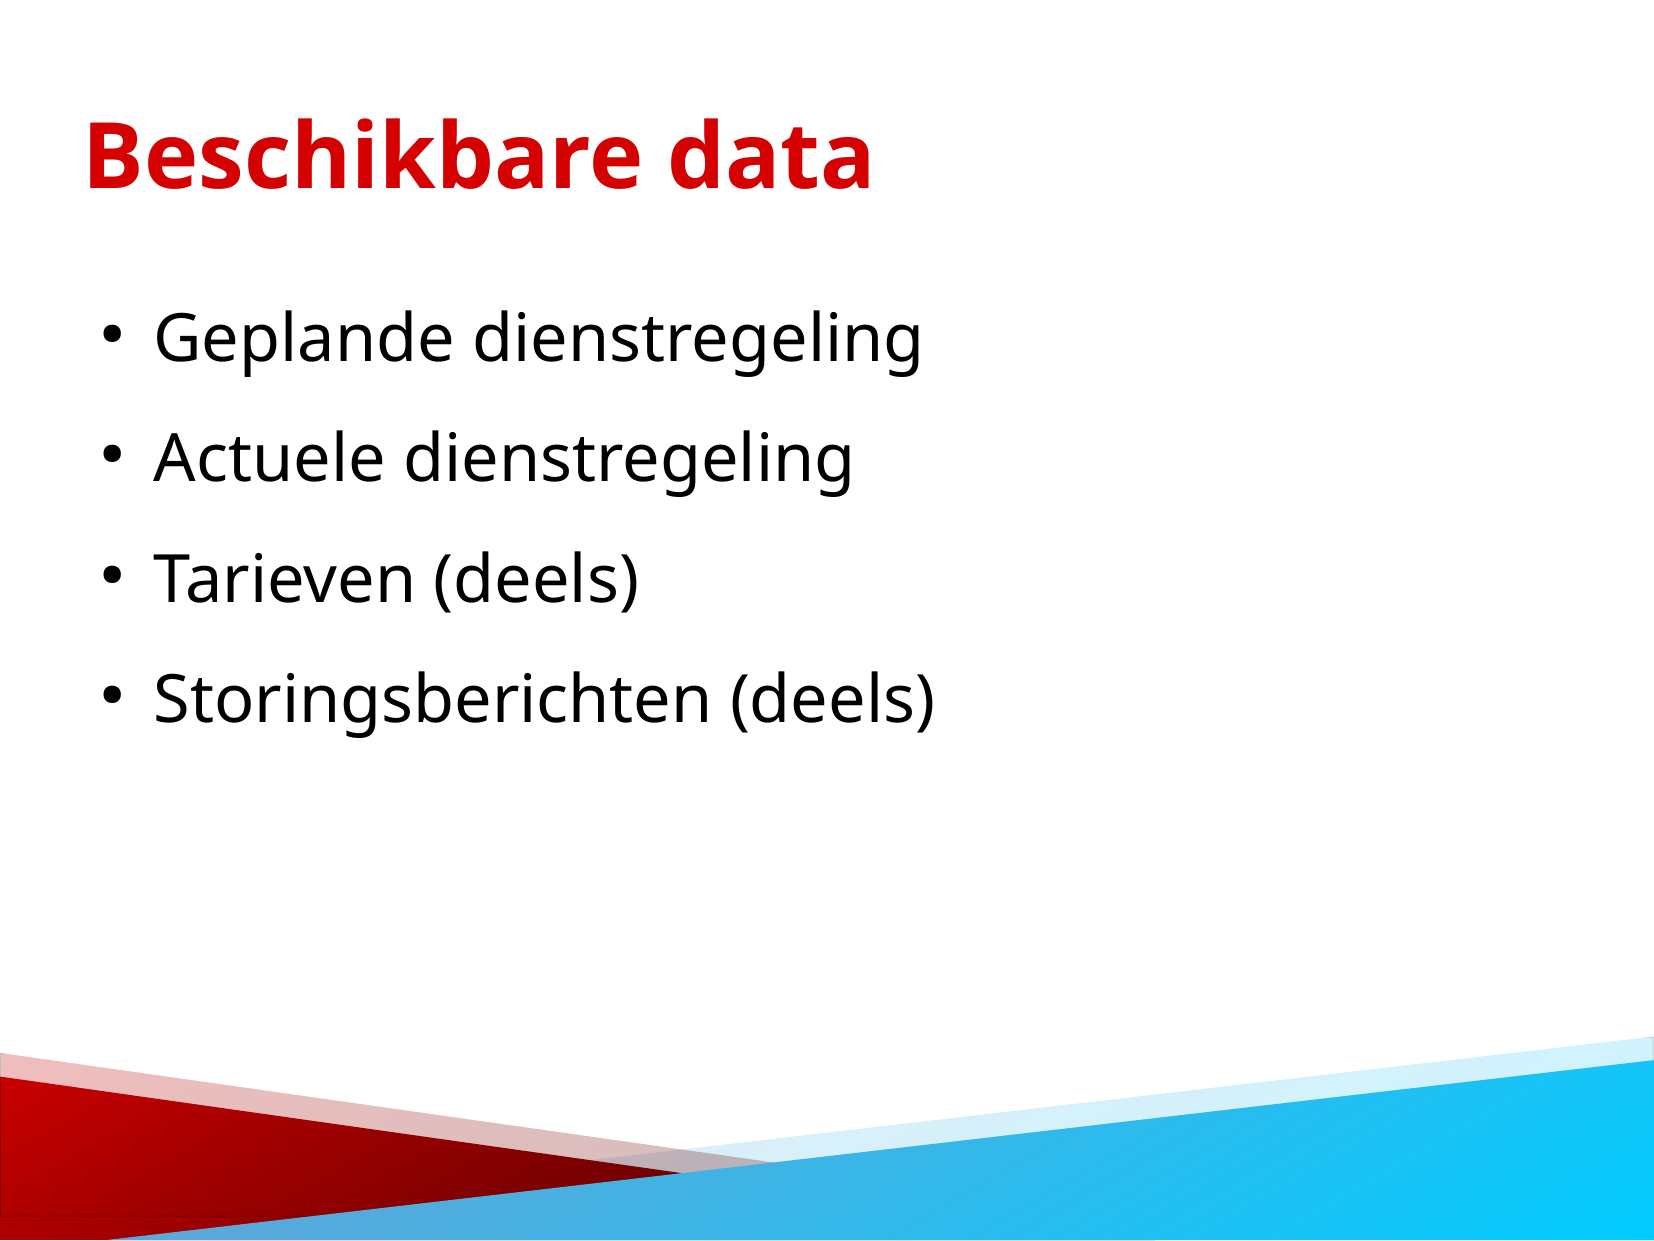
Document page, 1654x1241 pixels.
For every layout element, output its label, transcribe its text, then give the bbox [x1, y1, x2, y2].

title Beschikbare data [82, 49, 1571, 257]
list Geplande dienstregeling Actuele dienstregeling Tarieven (deels) Storingsberichten (deels) [82, 290, 1571, 1054]
